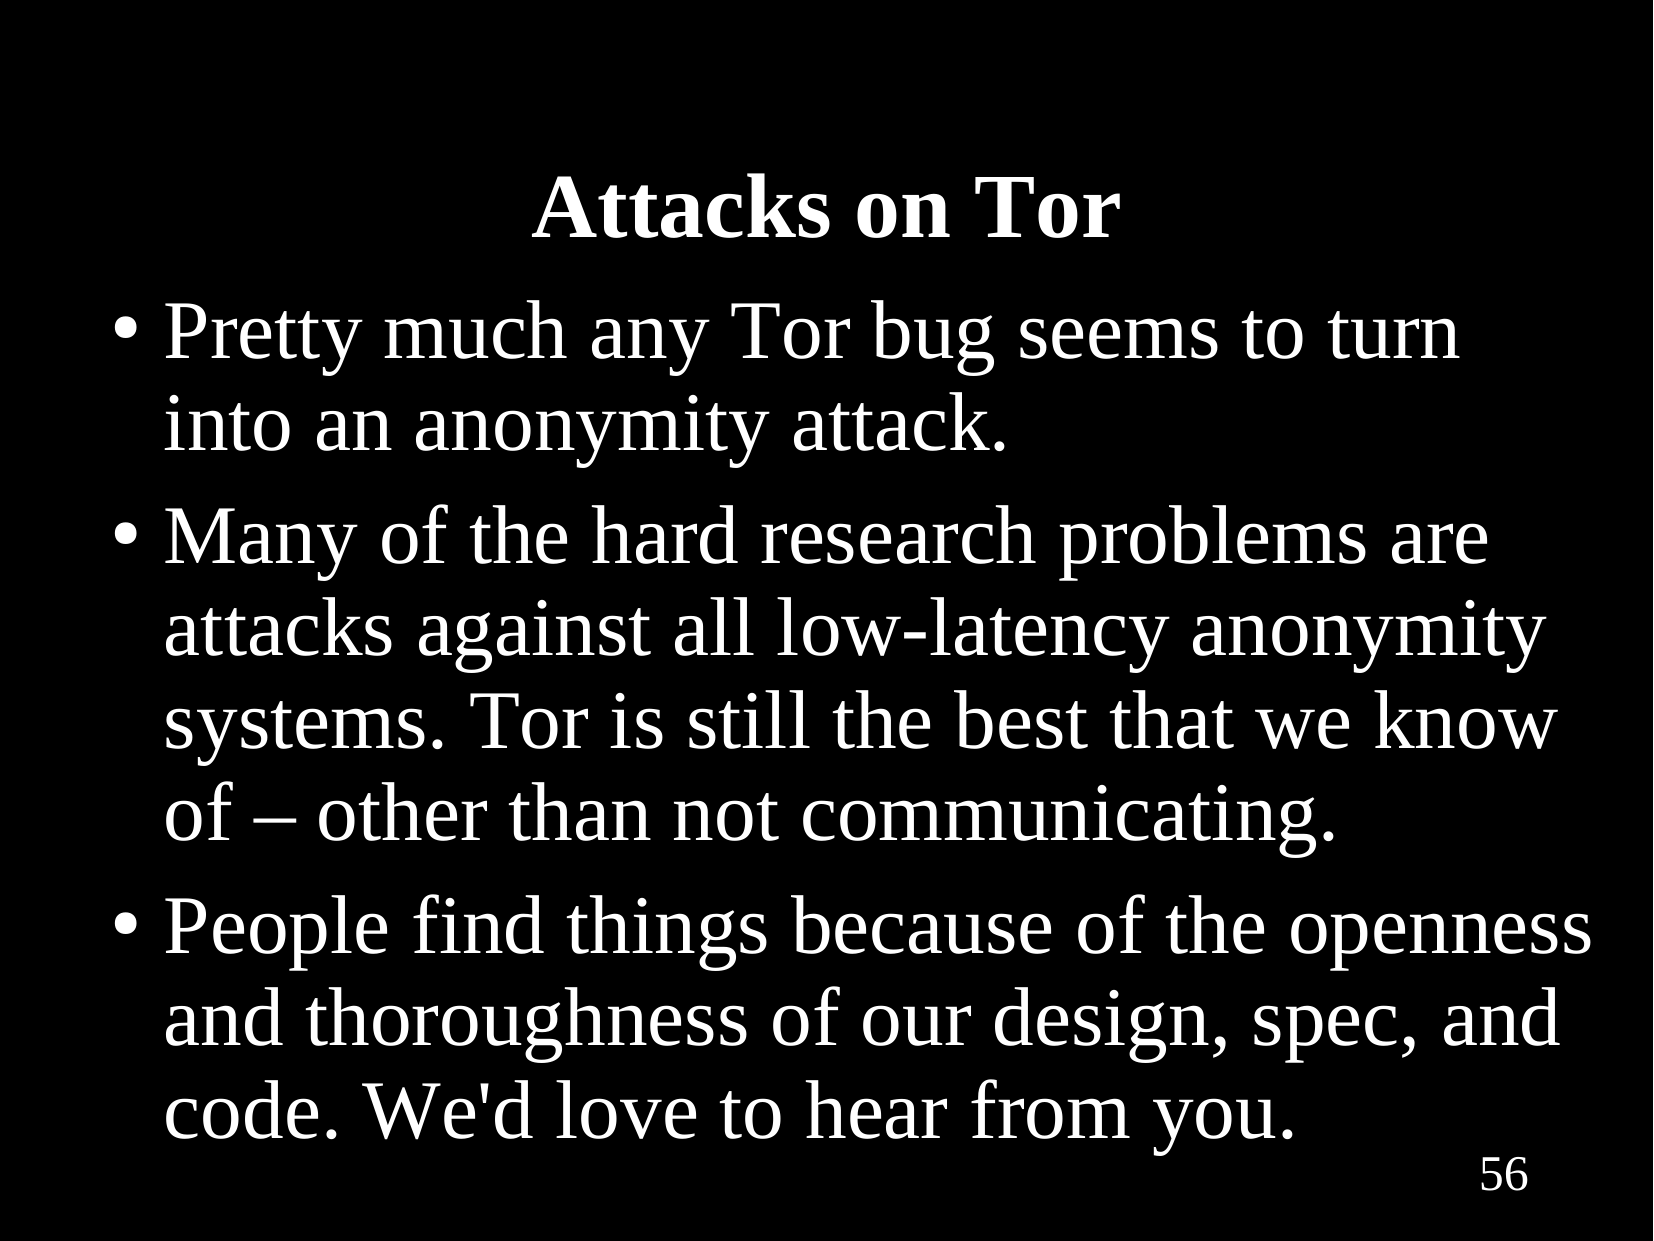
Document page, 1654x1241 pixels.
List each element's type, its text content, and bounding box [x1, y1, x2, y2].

title Attacks on Tor [121, 103, 1534, 283]
list Pretty much any Tor bug seems to turn into an anonymity attack. Many of the hard research problems are attacks against all low-latency anonymity systems. Tor is still the best that we know of – other than not communicating. People find things because of the openness and thoroughness of our design, spec, and code. We'd love to hear from you. [93, 283, 1600, 1157]
